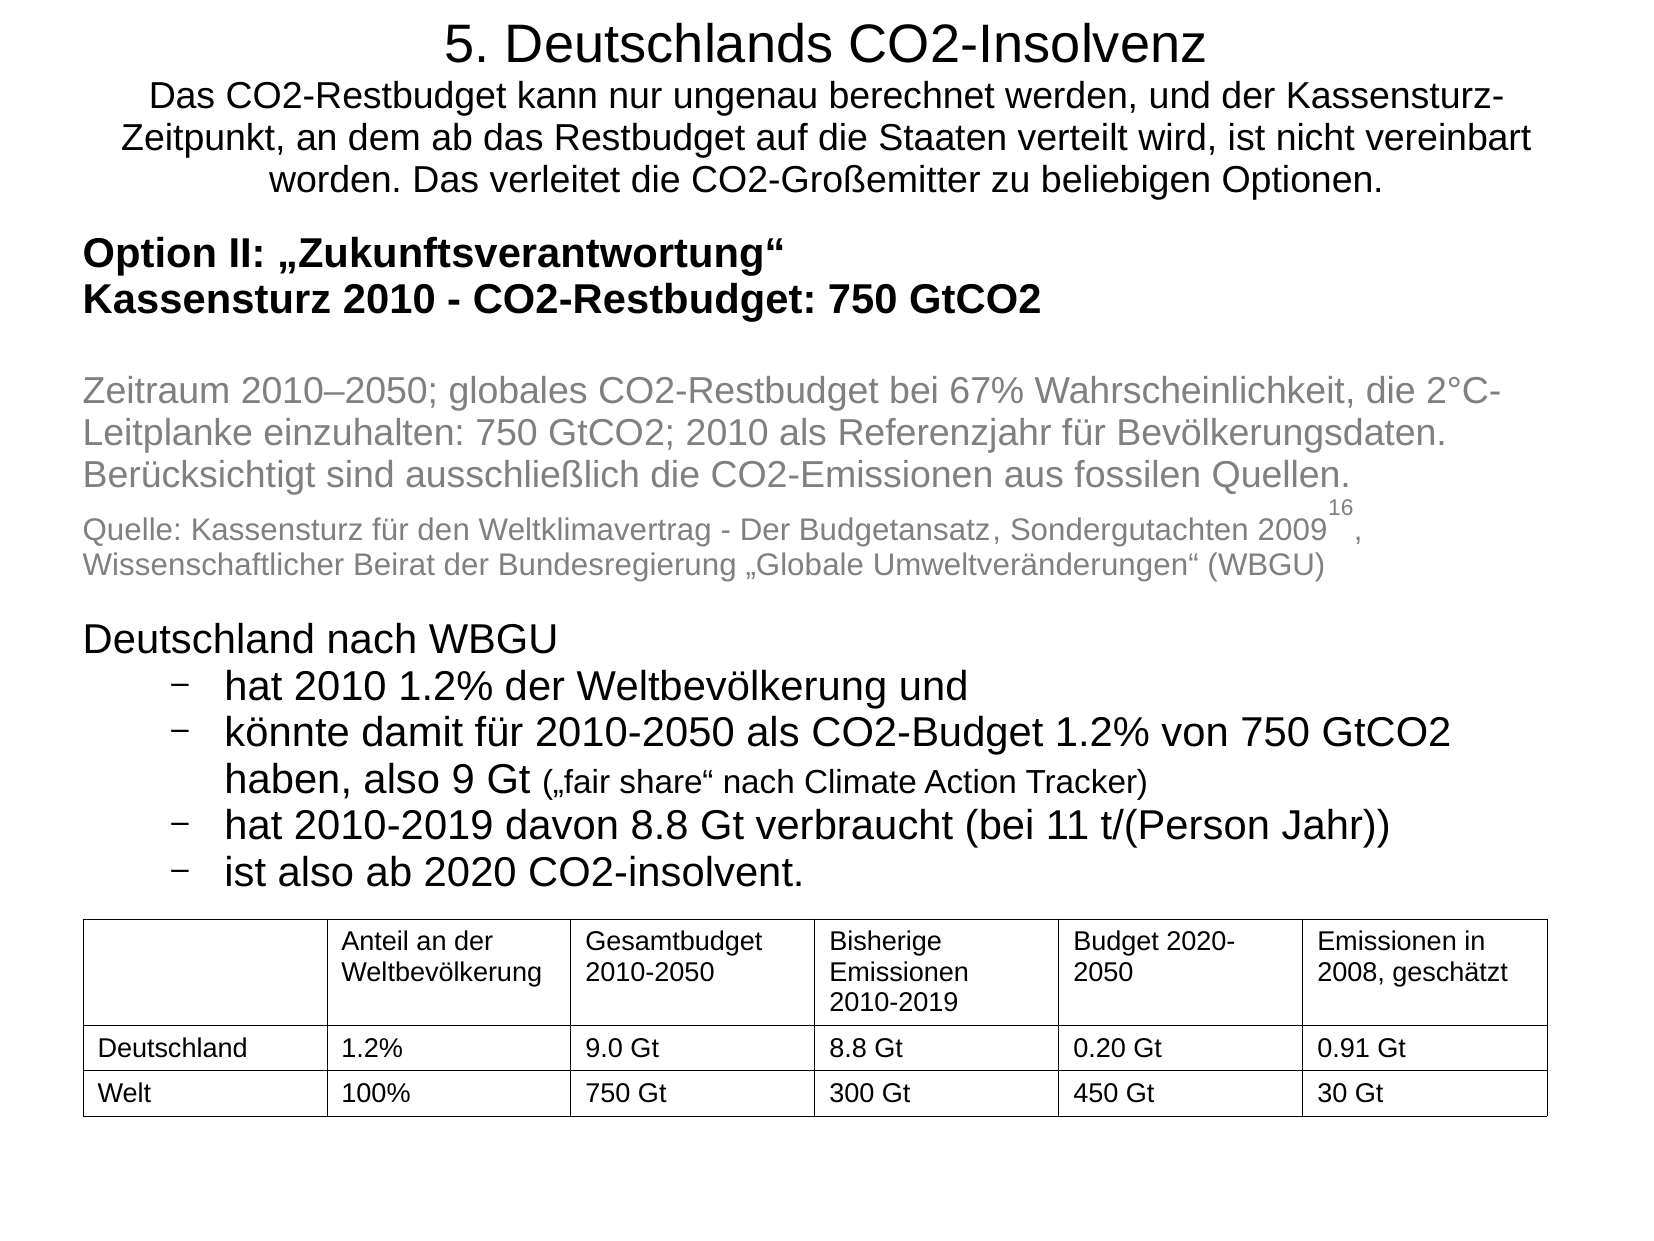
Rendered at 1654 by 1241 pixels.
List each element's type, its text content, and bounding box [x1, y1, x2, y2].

table_cell 450 Gt [1059, 1071, 1302, 1116]
table_cell 0.91 Gt [1303, 1026, 1547, 1070]
title 5. Deutschlands CO2-Insolvenz Das CO2-Restbudget kann nur ungenau berechnet werden, und der Kassensturz-Zeitpunkt, an dem ab das Restbudget auf die Staaten verteilt wird, ist nicht vereinbart worden. Das verleitet die CO2-Großemitter zu beliebigen Optionen. [82, 13, 1571, 222]
list Option II: „Zukunftsverantwortung“ Kassensturz 2010 - CO2-Restbudget: 750 GtCO2 Zeitraum 2010–2050; globales CO2-Restbudget bei 67% Wahrscheinlichkeit, die 2°C-Leitplanke einzuhalten: 750 GtCO2; 2010 als Referenzjahr für Bevölkerungsdaten. Berücksichtigt sind ausschließlich die CO2-Emissionen aus fossilen Quellen. Quelle: Kassensturz für den Weltklimavertrag - Der Budgetansatz, Sondergutachten 200916, Wissenschaftlicher Beirat der Bundesregierung „Globale Umweltveränderungen“ (WBGU) Deutschland nach WBGU hat 2010 1.2% der Weltbevölkerung und könnte damit für 2010-2050 als CO2-Budget 1.2% von 750 GtCO2 haben, also 9 Gt („fair share“ nach Climate Action Tracker) hat 2010-2019 davon 8.8 Gt verbraucht (bei 11 t/(Person Jahr)) ist also ab 2020 CO2-insolvent. [82, 229, 1571, 938]
table_header Emissionen in 2008, geschätzt [1303, 920, 1547, 1025]
table_cell 1.2% [328, 1026, 570, 1070]
table_header [84, 920, 327, 1025]
table_cell 0.20 Gt [1059, 1026, 1302, 1070]
table_cell 750 Gt [571, 1071, 814, 1116]
table_cell Deutschland [84, 1026, 327, 1070]
table_header Budget 2020-2050 [1059, 920, 1302, 1025]
table_header Gesamtbudget 2010-2050 [571, 920, 814, 1025]
table_header Bisherige Emissionen 2010-2019 [815, 920, 1058, 1025]
table_cell 300 Gt [815, 1071, 1058, 1116]
table_cell 8.8 Gt [815, 1026, 1058, 1070]
table_cell 100% [328, 1071, 570, 1116]
table_header Anteil an der Weltbevölkerung [328, 920, 570, 1025]
table_cell Welt [84, 1071, 327, 1116]
table_cell 9.0 Gt [571, 1026, 814, 1070]
table_cell 30 Gt [1303, 1071, 1547, 1116]
